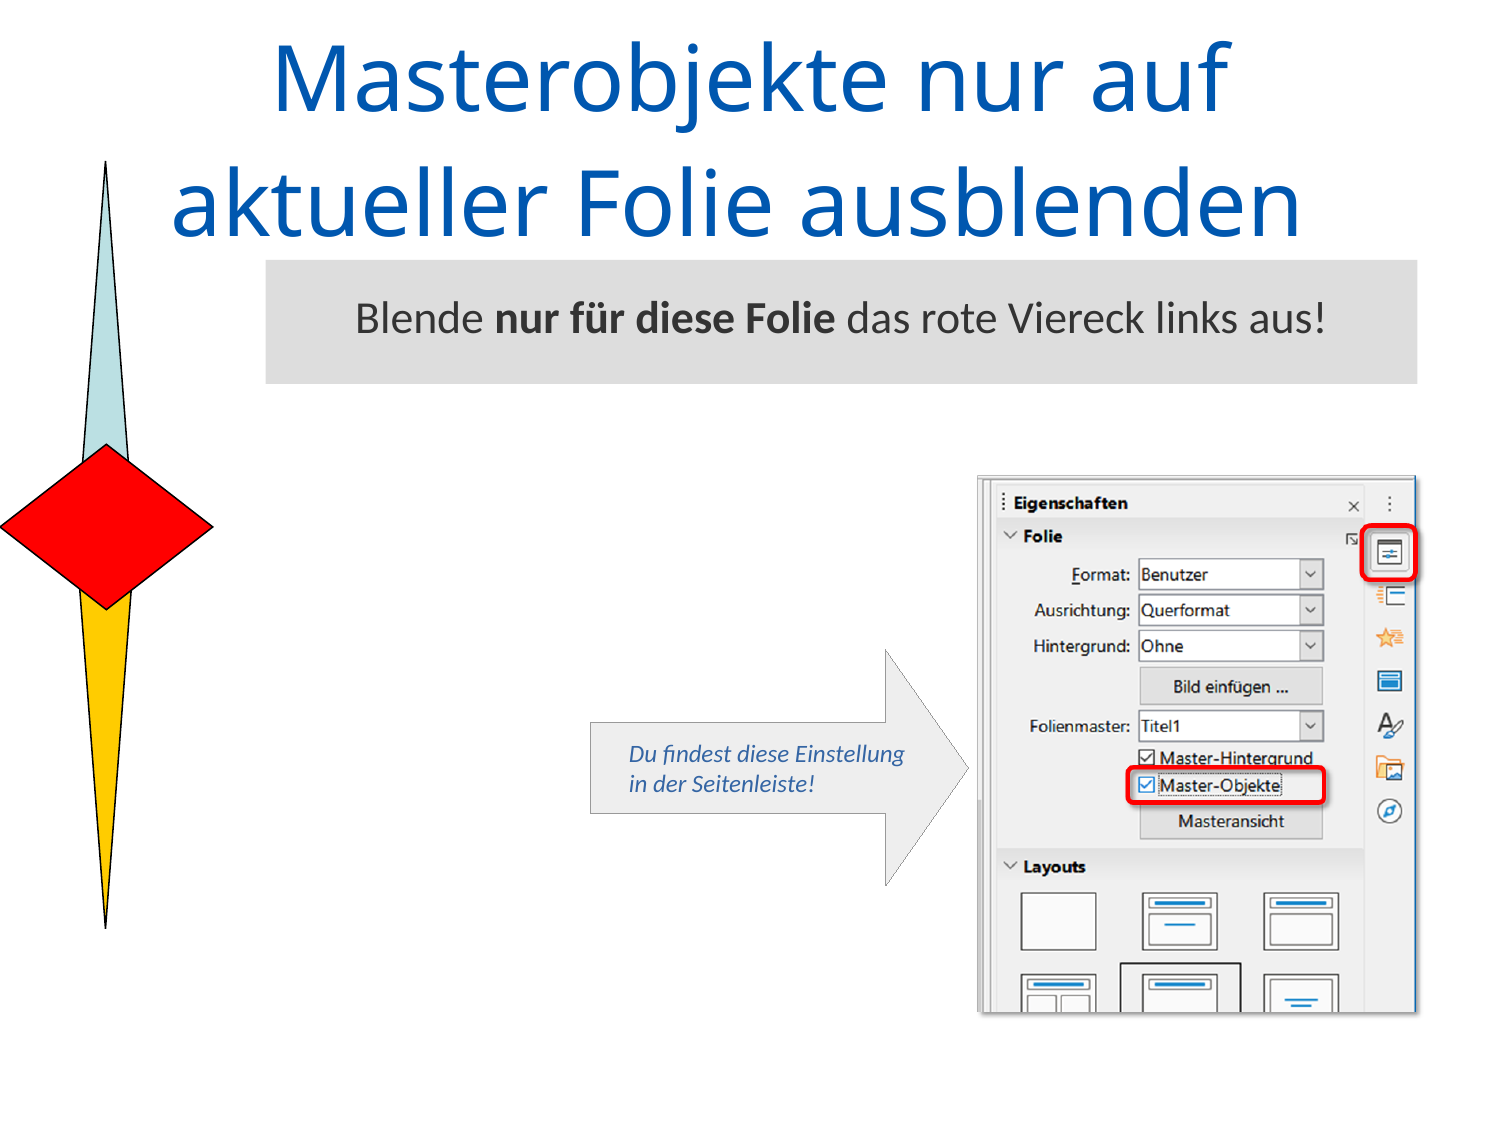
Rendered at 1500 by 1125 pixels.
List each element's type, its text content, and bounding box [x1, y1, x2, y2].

picture [974, 472, 1428, 1023]
text_box Du findest diese Einstellung in der Seitenleiste! [590, 649, 969, 886]
title Masterobjekte nur auf aktueller Folie ausblenden [75, 47, 1426, 231]
list Blende nur für diese Folie das rote Viereck links aus! [265, 259, 1418, 384]
